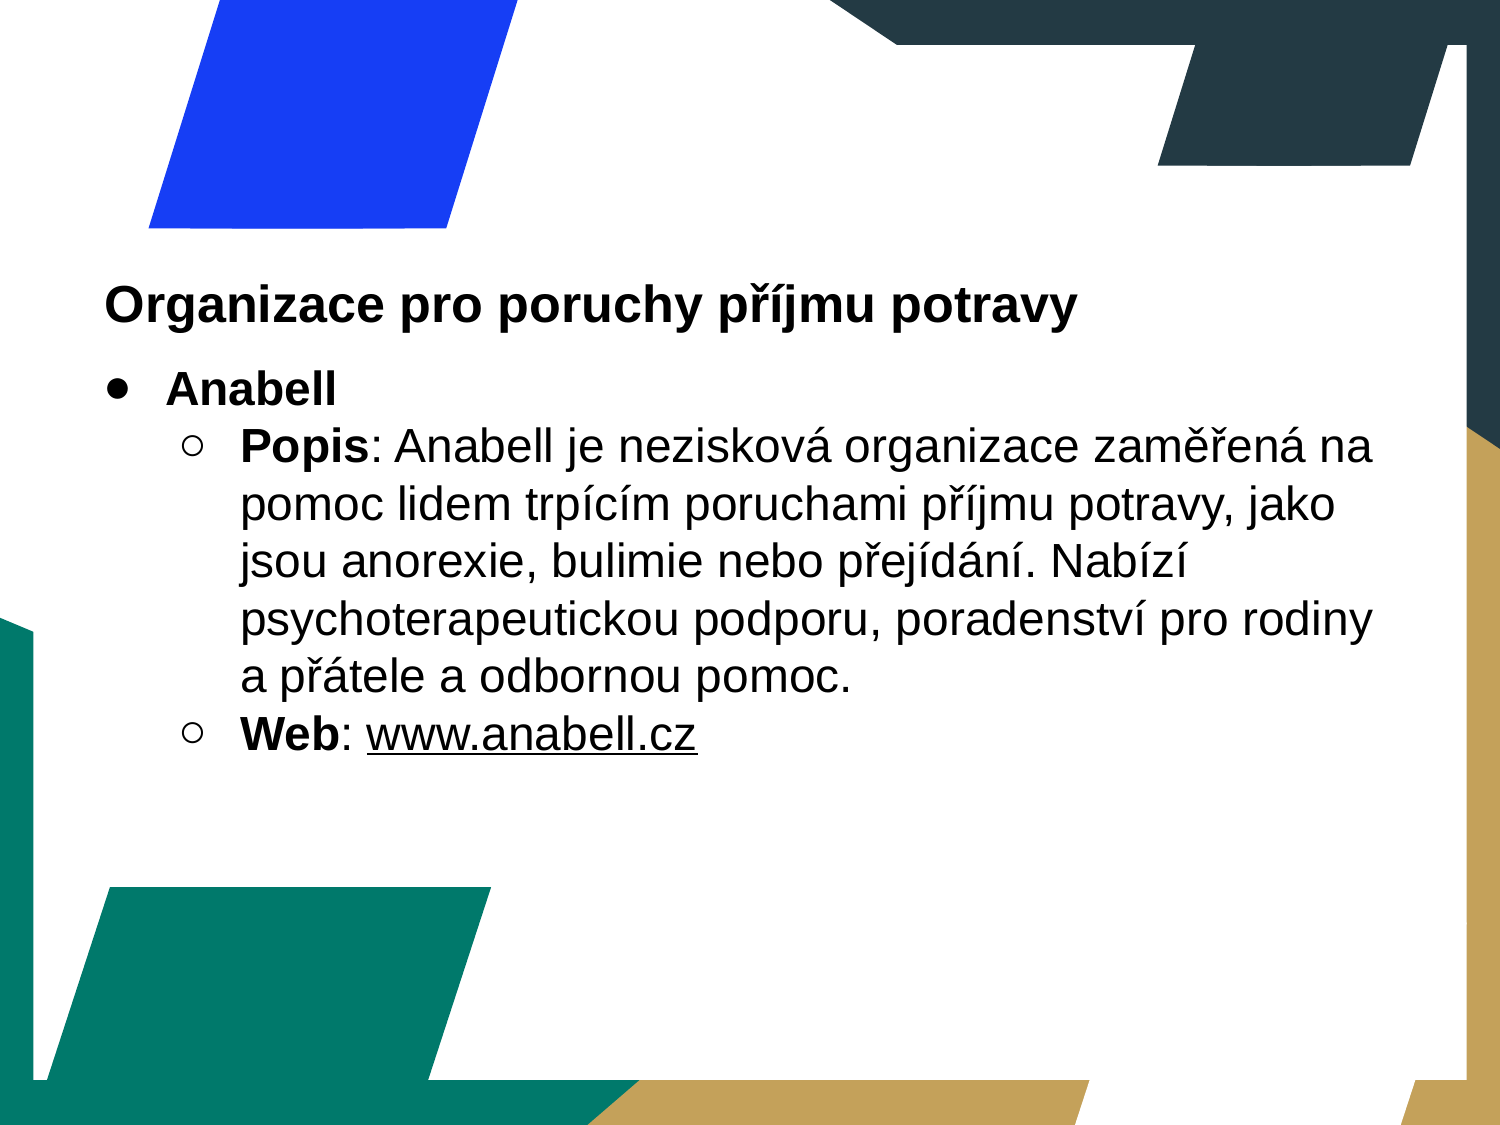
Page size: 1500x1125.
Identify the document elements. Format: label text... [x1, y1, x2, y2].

title [75, 45, 1425, 233]
list Organizace pro poruchy příjmu potravy Anabell Popis: Anabell je nezisková organizace zaměřená na pomoc lidem trpícím poruchami příjmu potravy, jako jsou anorexie, bulimie nebo přejídání. Nabízí psychoterapeutickou podporu, poradenství pro rodiny a přátele a odbornou pomoc. Web: www.anabell.cz [75, 262, 1425, 1005]
